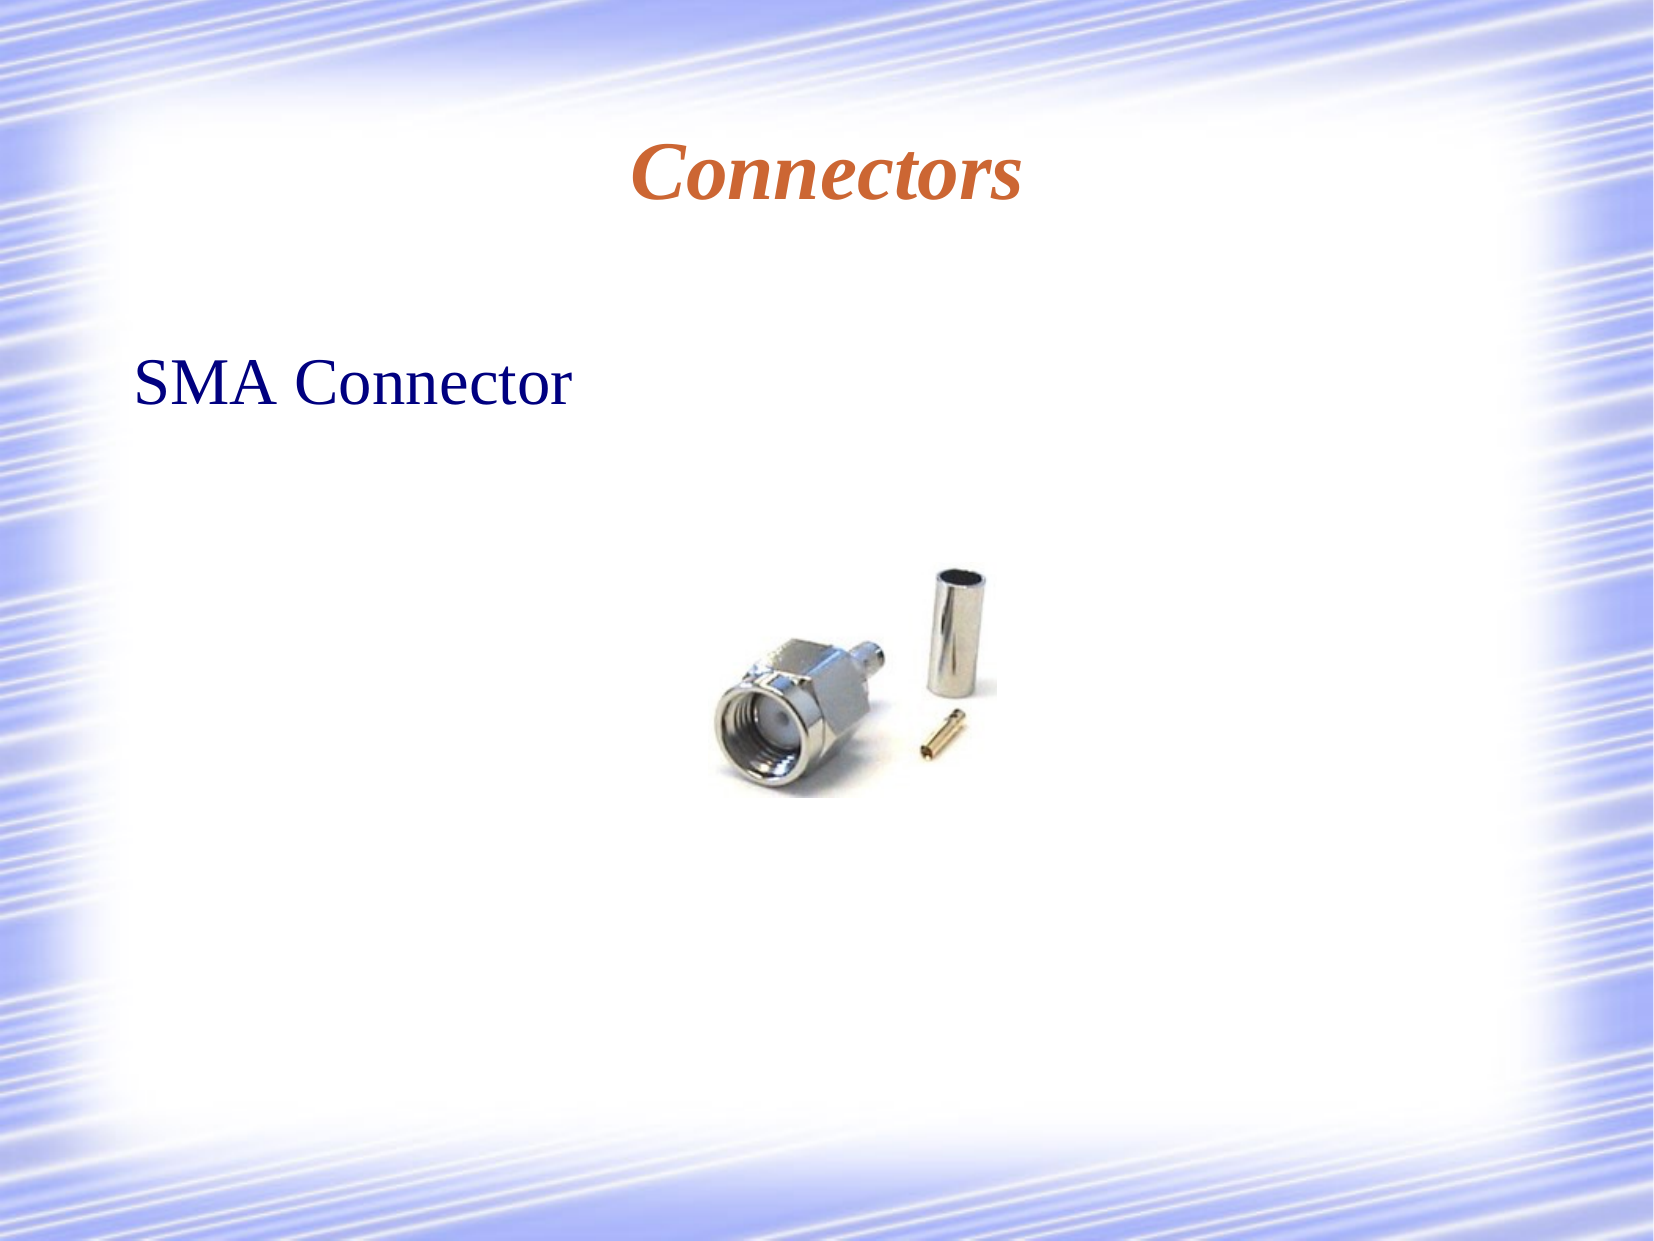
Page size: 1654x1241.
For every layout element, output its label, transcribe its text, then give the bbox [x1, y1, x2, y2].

title Connectors [121, 67, 1534, 275]
list SMA Connector [121, 344, 1534, 1127]
picture [0, 0, 1654, 1241]
